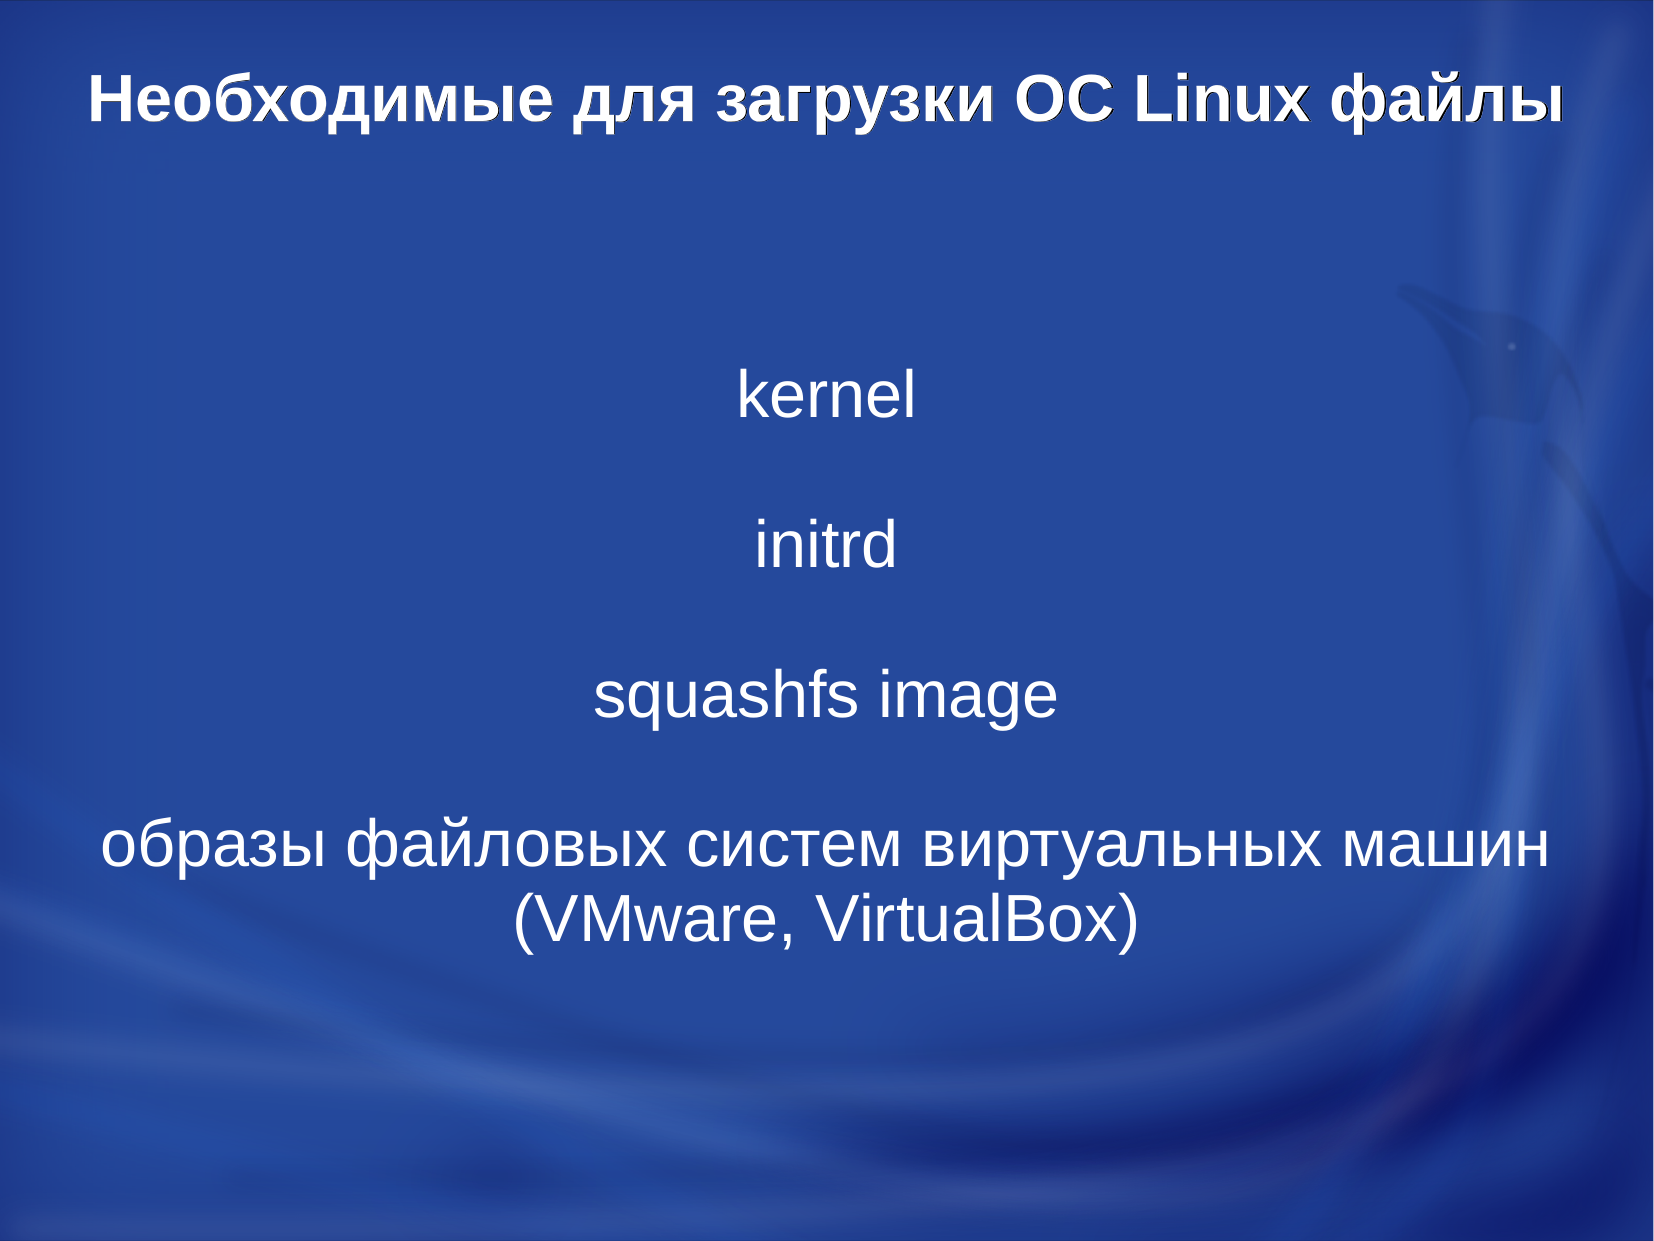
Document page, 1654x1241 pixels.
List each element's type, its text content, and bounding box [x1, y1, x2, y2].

picture [0, 0, 1654, 1241]
title Необходимые для загрузки ОС Linux файлы [82, 49, 1571, 148]
subtitle kernel initrd squashfs image образы файловых систем виртуальных машин (VMware, VirtualBox) [82, 206, 1571, 1182]
